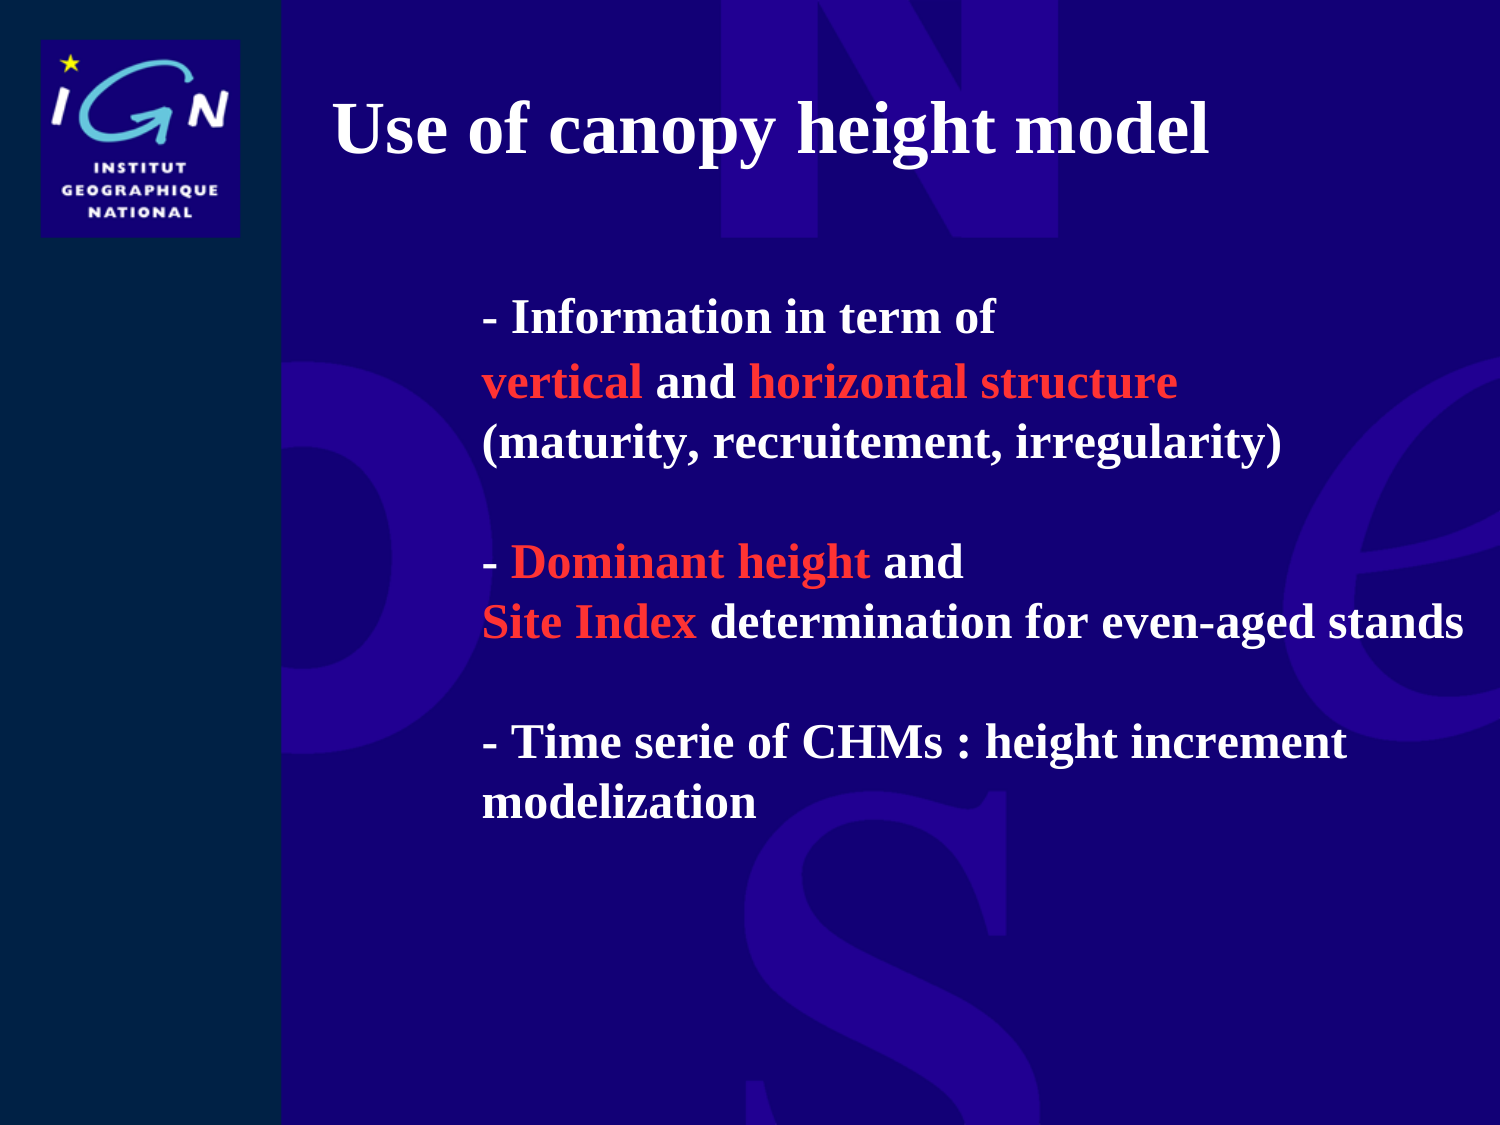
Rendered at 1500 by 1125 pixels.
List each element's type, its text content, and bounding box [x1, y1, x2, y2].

text_box Use of canopy height model - Information in term of vertical and horizontal structure (maturity, recruitement, irregularity) - Dominant height and Site Index determination for even-aged stands - Time serie of CHMs : height increment modelization [316, 70, 1480, 837]
picture [0, 0, 1500, 1125]
